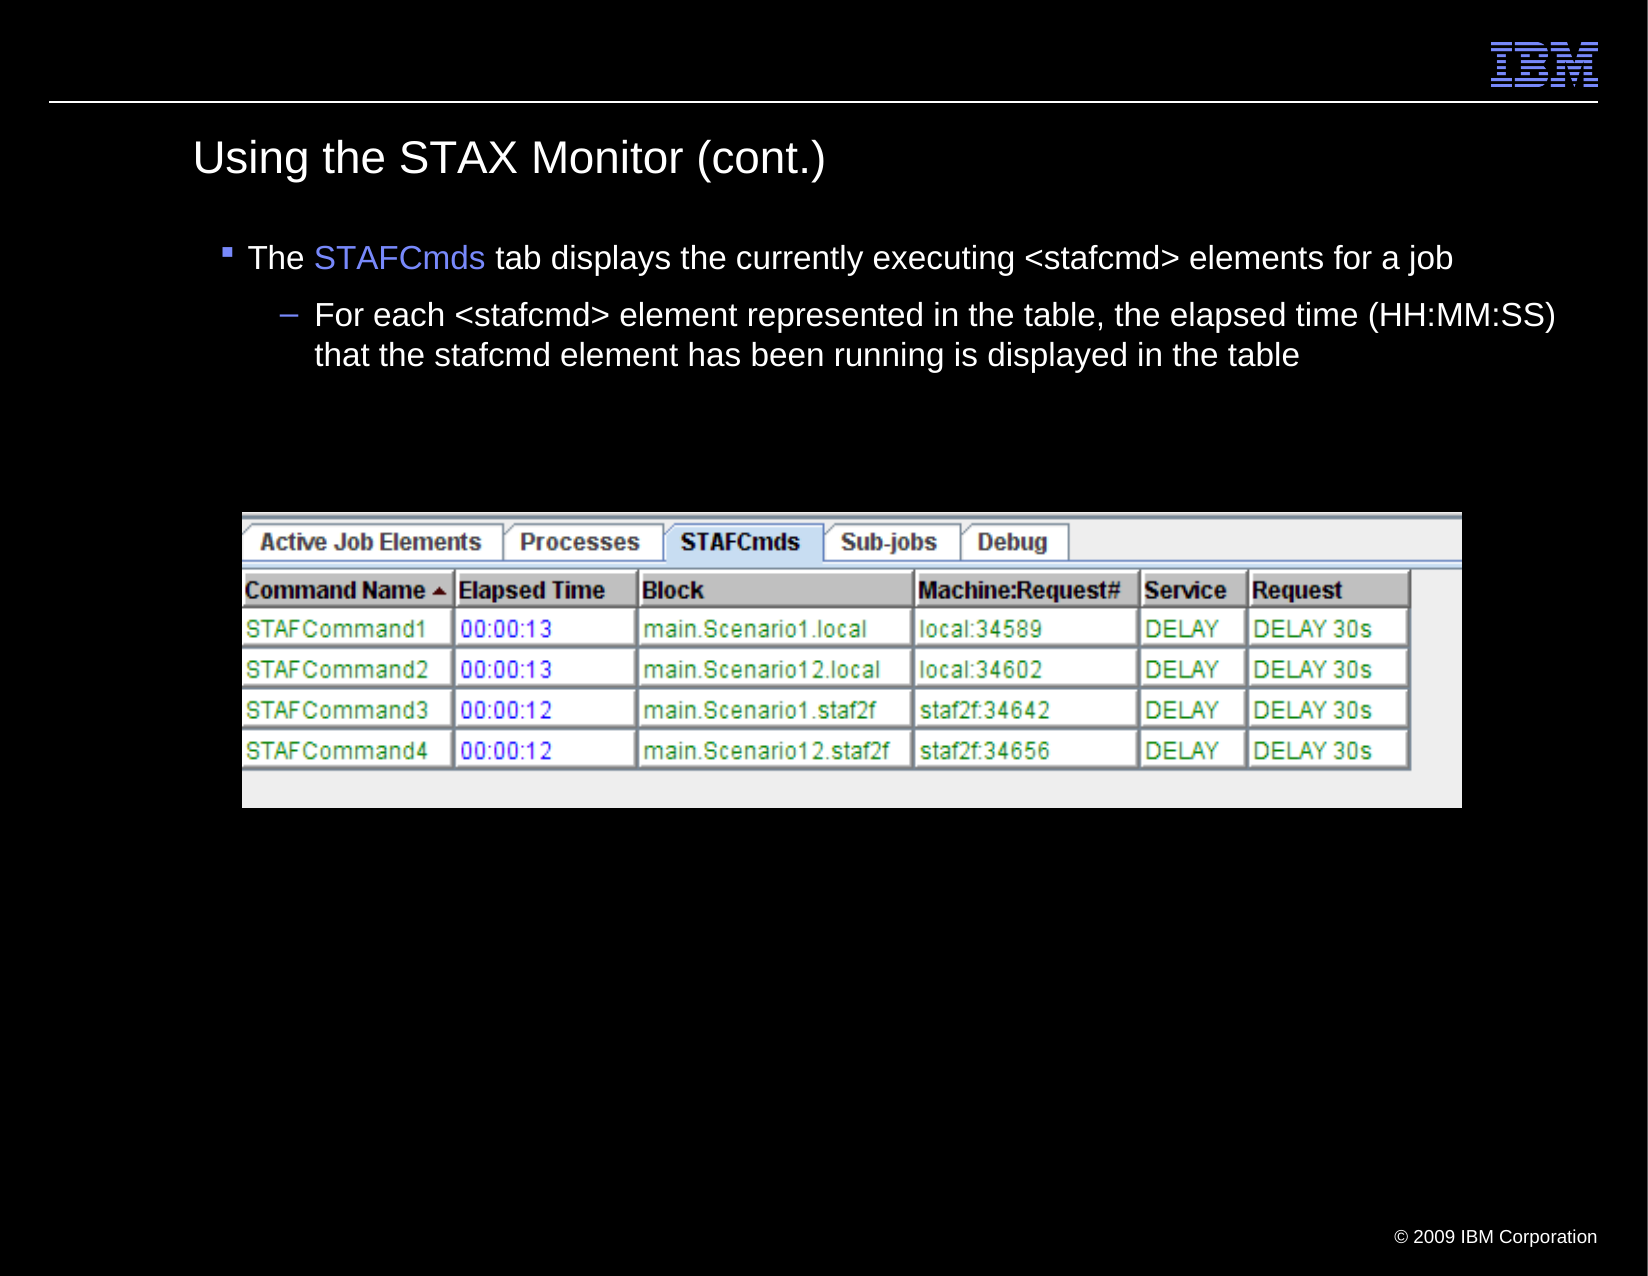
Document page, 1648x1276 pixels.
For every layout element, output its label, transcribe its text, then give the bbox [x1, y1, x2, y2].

title Using the STAX Monitor (cont.) [175, 125, 1648, 219]
text_box The STAFCmds tab displays the currently executing <stafcmd> elements for a job For each <stafcmd> element represented in the table, the elapsed time (HH:MM:SS) that the stafcmd element has been running is displayed in the table [219, 236, 1570, 425]
picture [242, 512, 1462, 808]
picture [1491, 42, 1598, 87]
